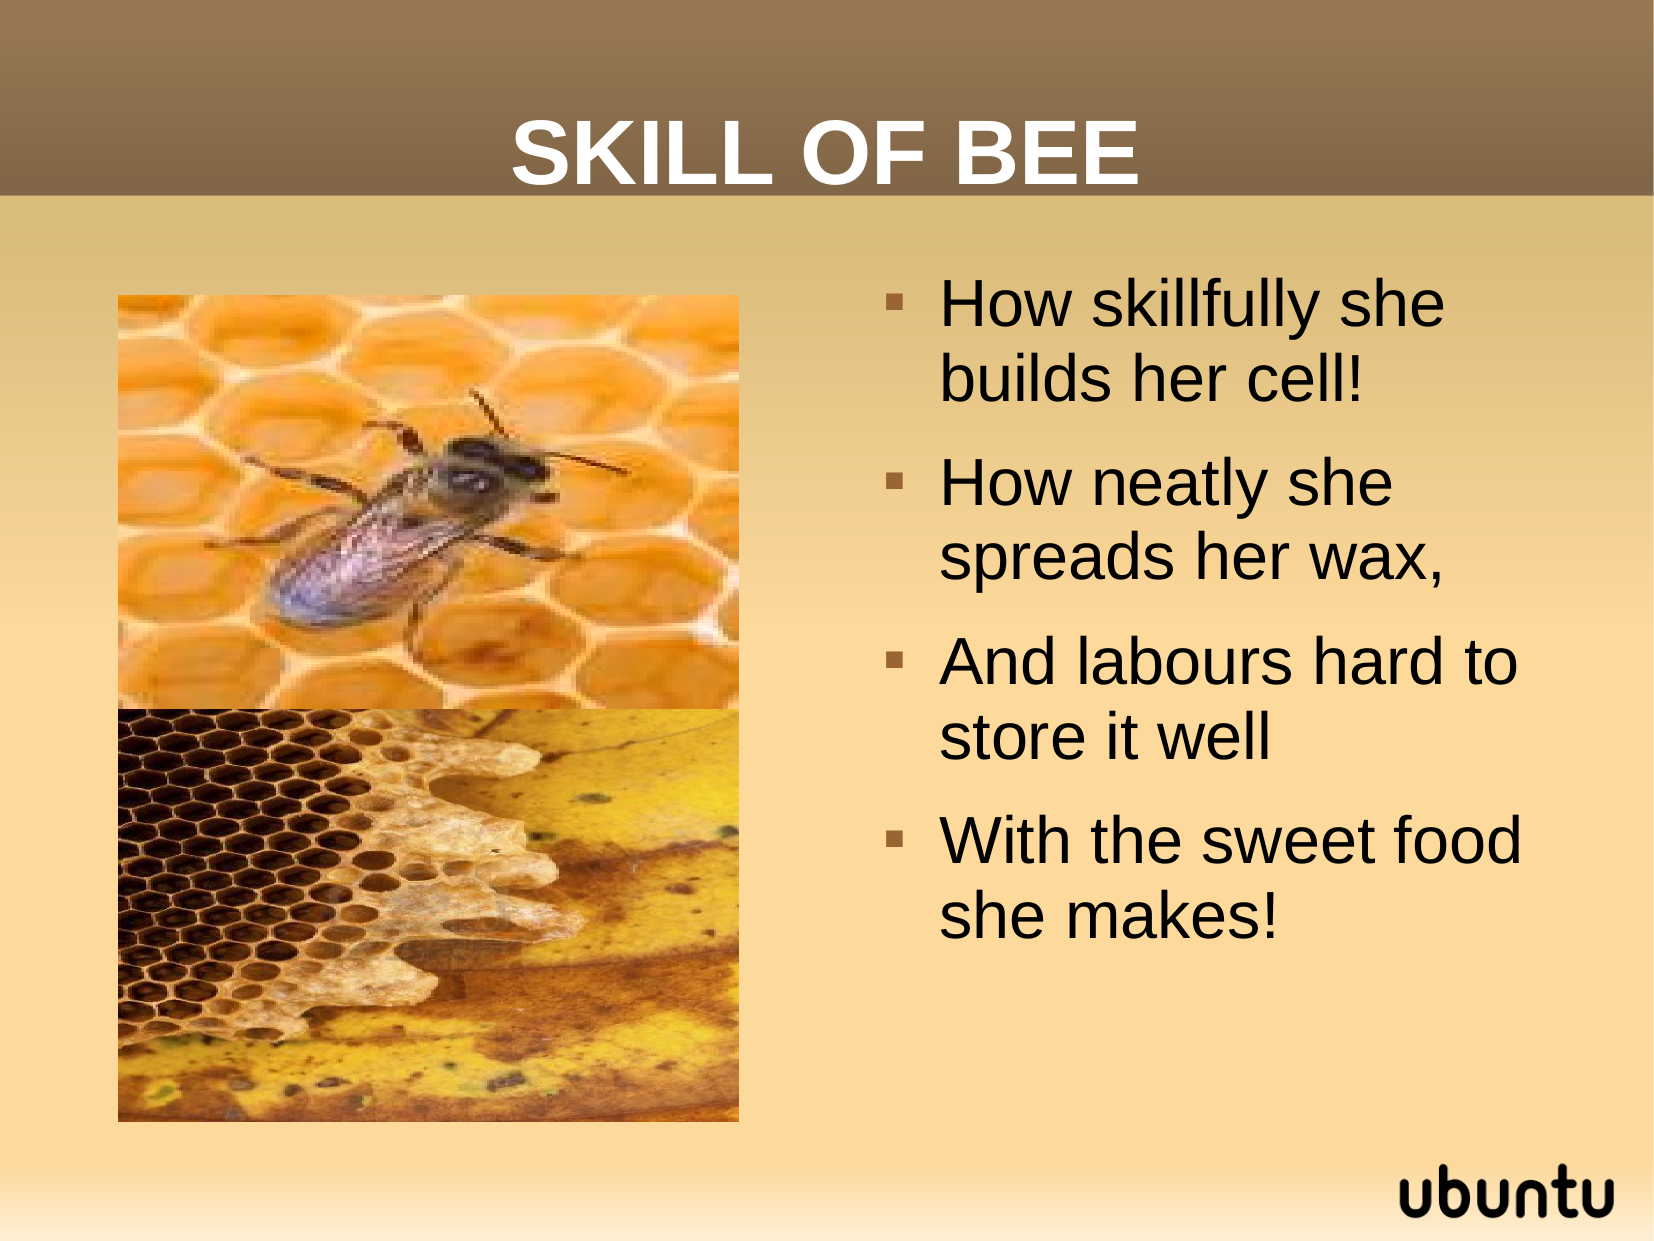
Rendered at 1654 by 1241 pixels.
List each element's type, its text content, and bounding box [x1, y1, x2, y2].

list How skillfully she builds her cell! How neatly she spreads her wax, And labours hard to store it well With the sweet food she makes! [868, 265, 1595, 1070]
title SKILL OF BEE [82, 49, 1571, 257]
picture [0, 0, 1654, 1241]
